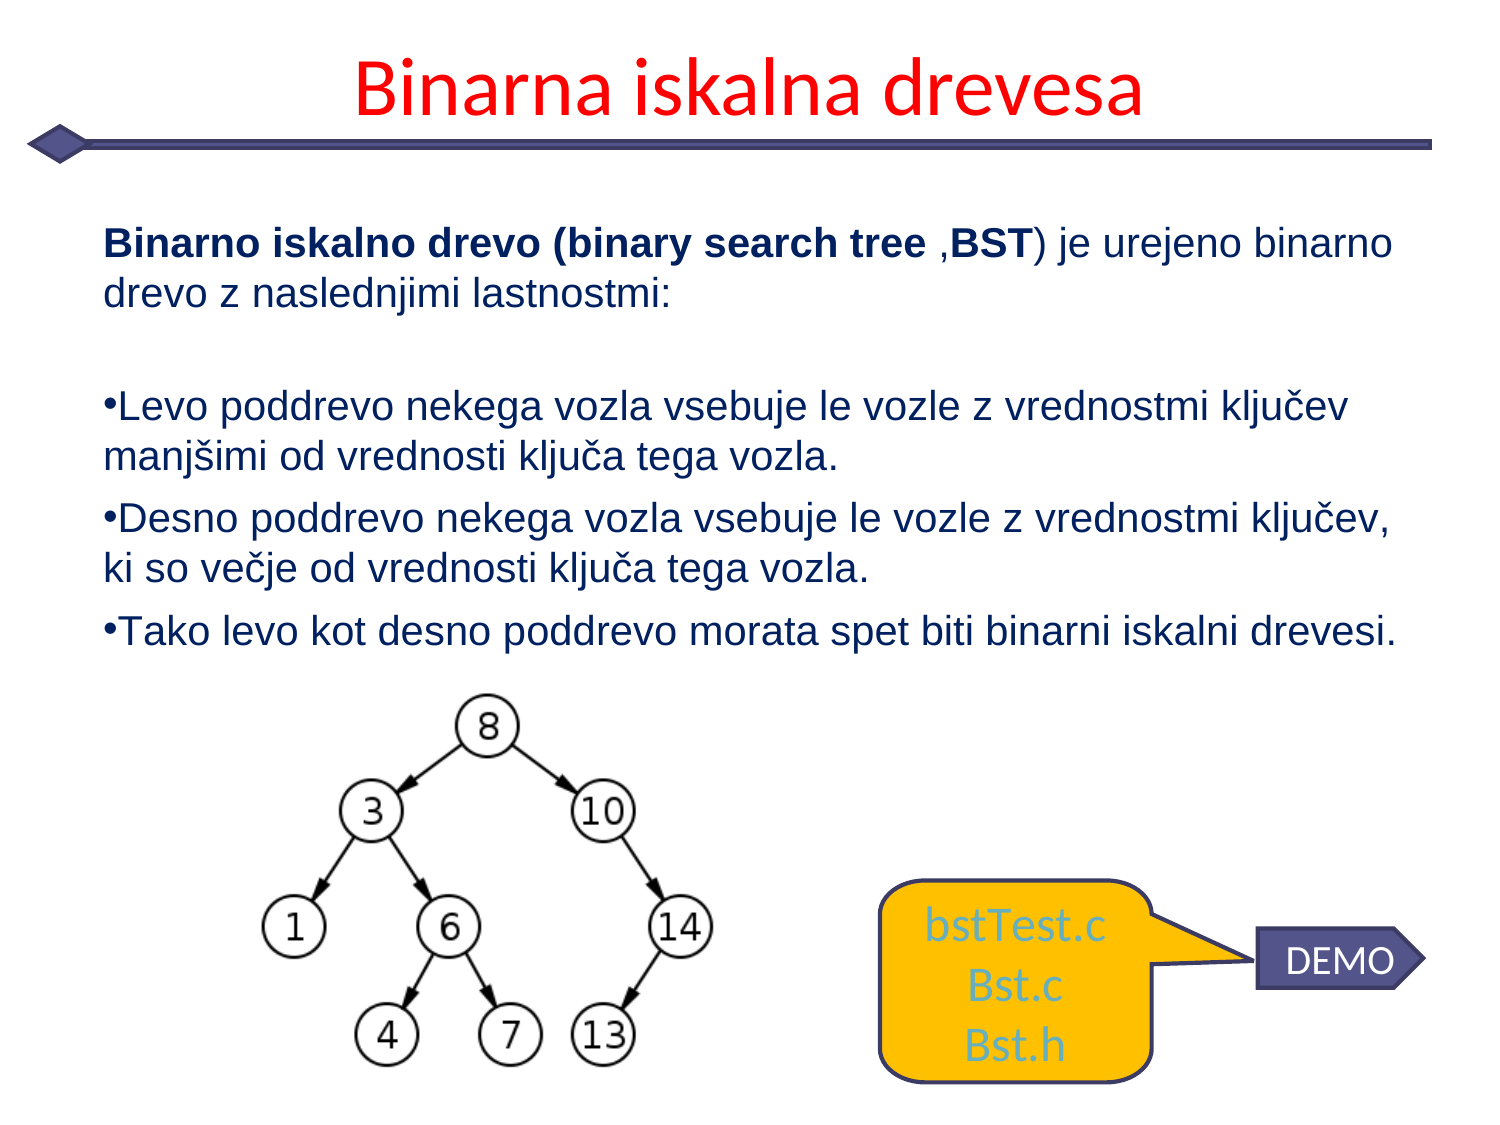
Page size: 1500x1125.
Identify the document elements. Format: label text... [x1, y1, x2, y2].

title Binarna iskalna drevesa [75, 23, 1426, 141]
text_box Binarno iskalno drevo (binary search tree ,BST) je urejeno binarno drevo z naslednjimi lastnostmi: Levo poddrevo nekega vozla vsebuje le vozle z vrednostmi ključev manjšimi od vrednosti ključa tega vozla. Desno poddrevo nekega vozla vsebuje le vozle z vrednostmi ključev, ki so večje od vrednosti ključa tega vozla. Tako levo kot desno poddrevo morata spet biti binarni iskalni drevesi. [88, 208, 1447, 662]
text_box bstTest.c Bst.c Bst.h [879, 880, 1254, 1083]
text_box DEMO [1257, 928, 1424, 988]
picture [231, 666, 752, 1095]
